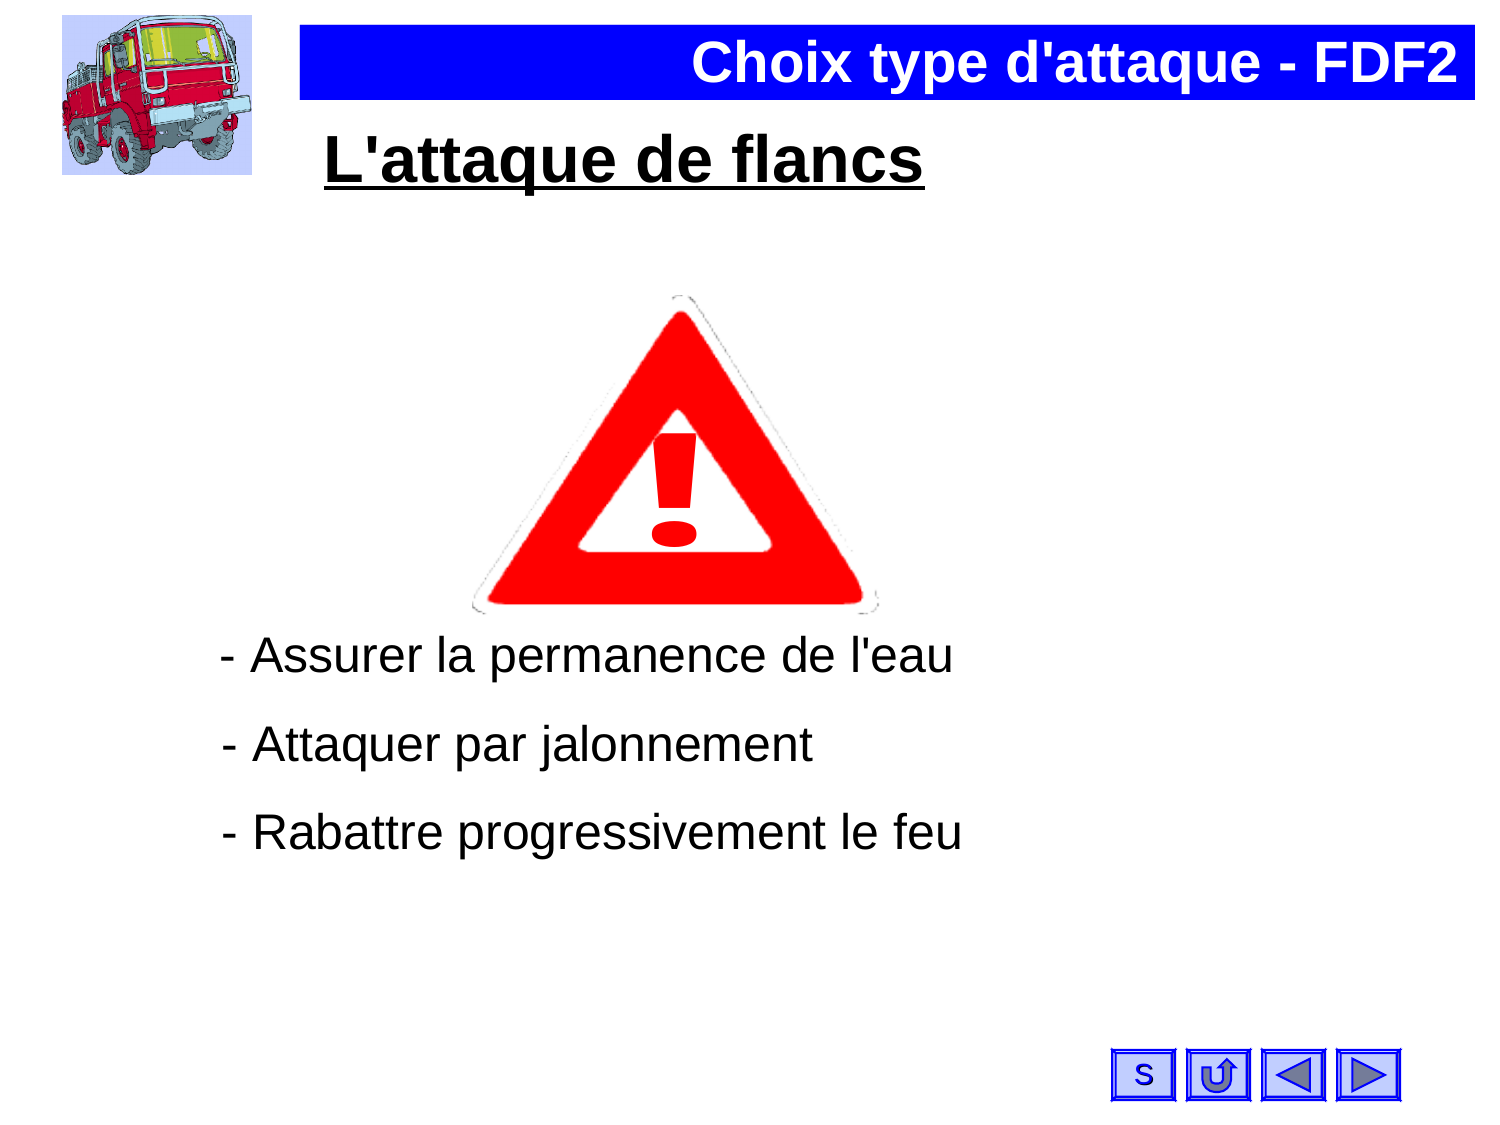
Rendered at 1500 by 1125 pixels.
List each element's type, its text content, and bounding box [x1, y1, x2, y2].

text_box Choix type d'attaque - FDF2 [299, 24, 1475, 100]
text_box - Assurer la permanence de l'eau [177, 620, 1182, 692]
text_box - Rabattre progressivement le feu [206, 797, 1231, 886]
text_box - Attaquer par jalonnement [206, 708, 829, 780]
picture [472, 295, 886, 620]
text_box L'attaque de flancs [308, 118, 1103, 205]
